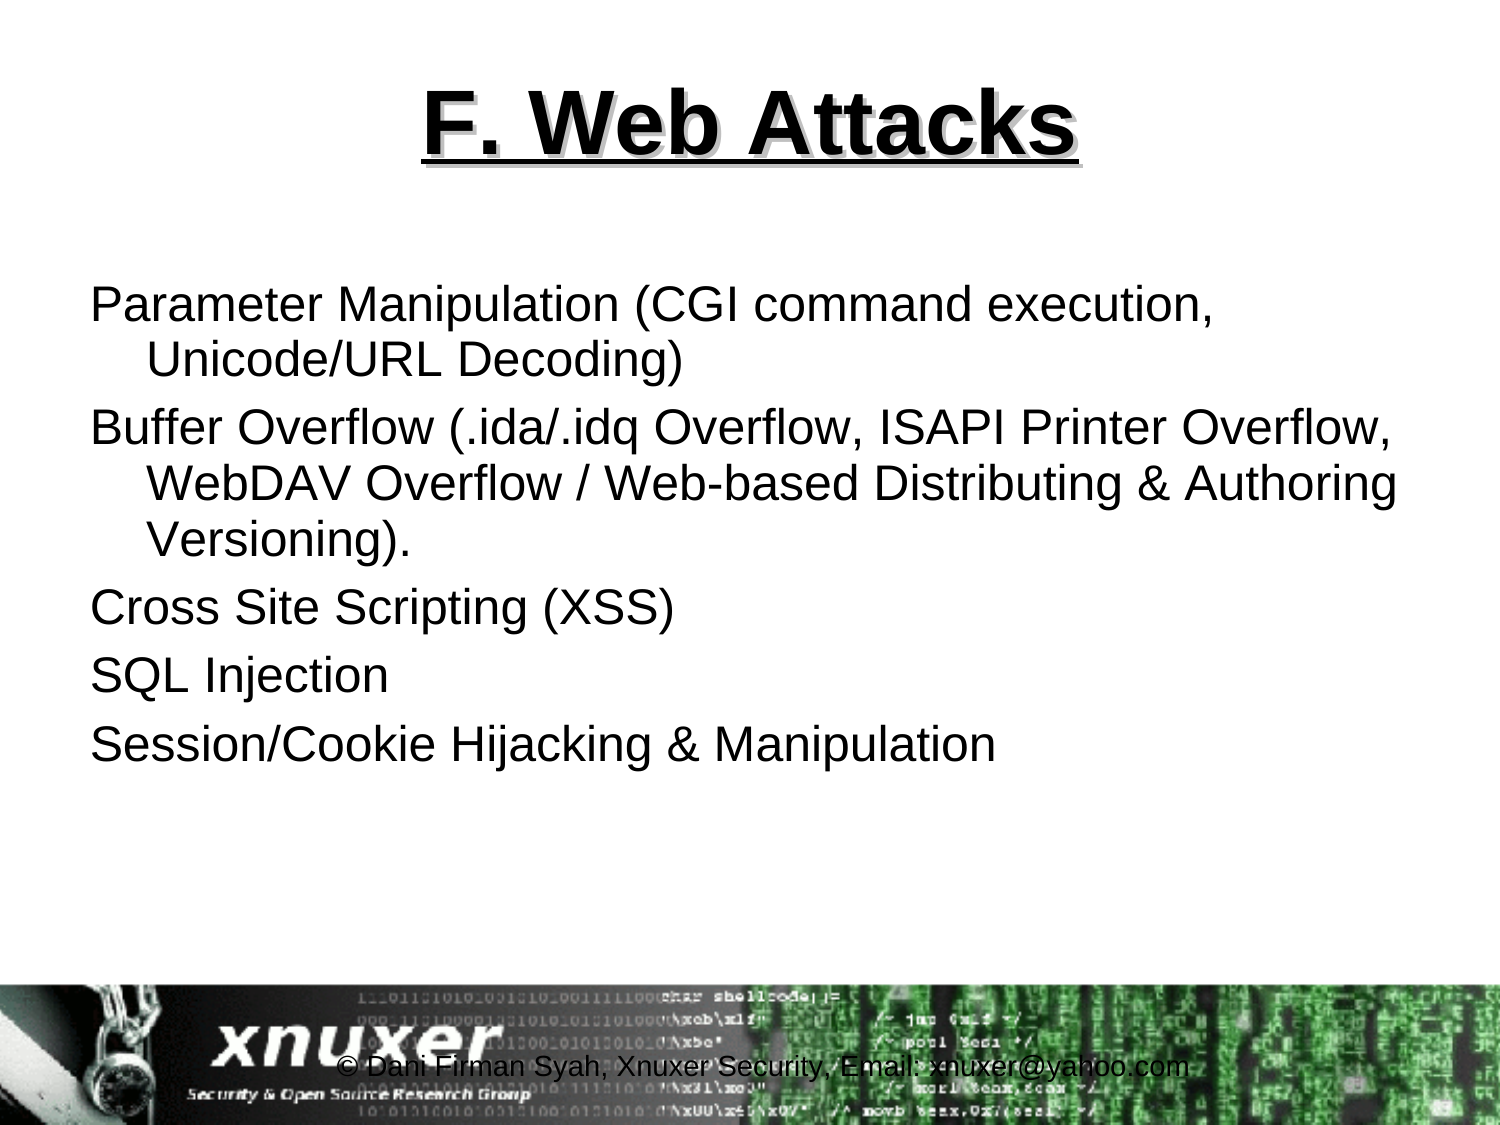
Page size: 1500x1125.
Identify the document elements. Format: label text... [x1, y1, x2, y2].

picture [0, 0, 1500, 1125]
title F. Web Attacks [75, 45, 1426, 200]
list Parameter Manipulation (CGI command execution, Unicode/URL Decoding) Buffer Overflow (.ida/.idq Overflow, ISAPI Printer Overflow, WebDAV Overflow / Web-based Distributing & Authoring Versioning). Cross Site Scripting (XSS) SQL Injection Session/Cookie Hijacking & Manipulation [75, 200, 1426, 943]
text_box © Dani Firman Syah, Xnuxer Security, Email: xnuxer@yahoo.com [322, 1034, 1217, 1093]
